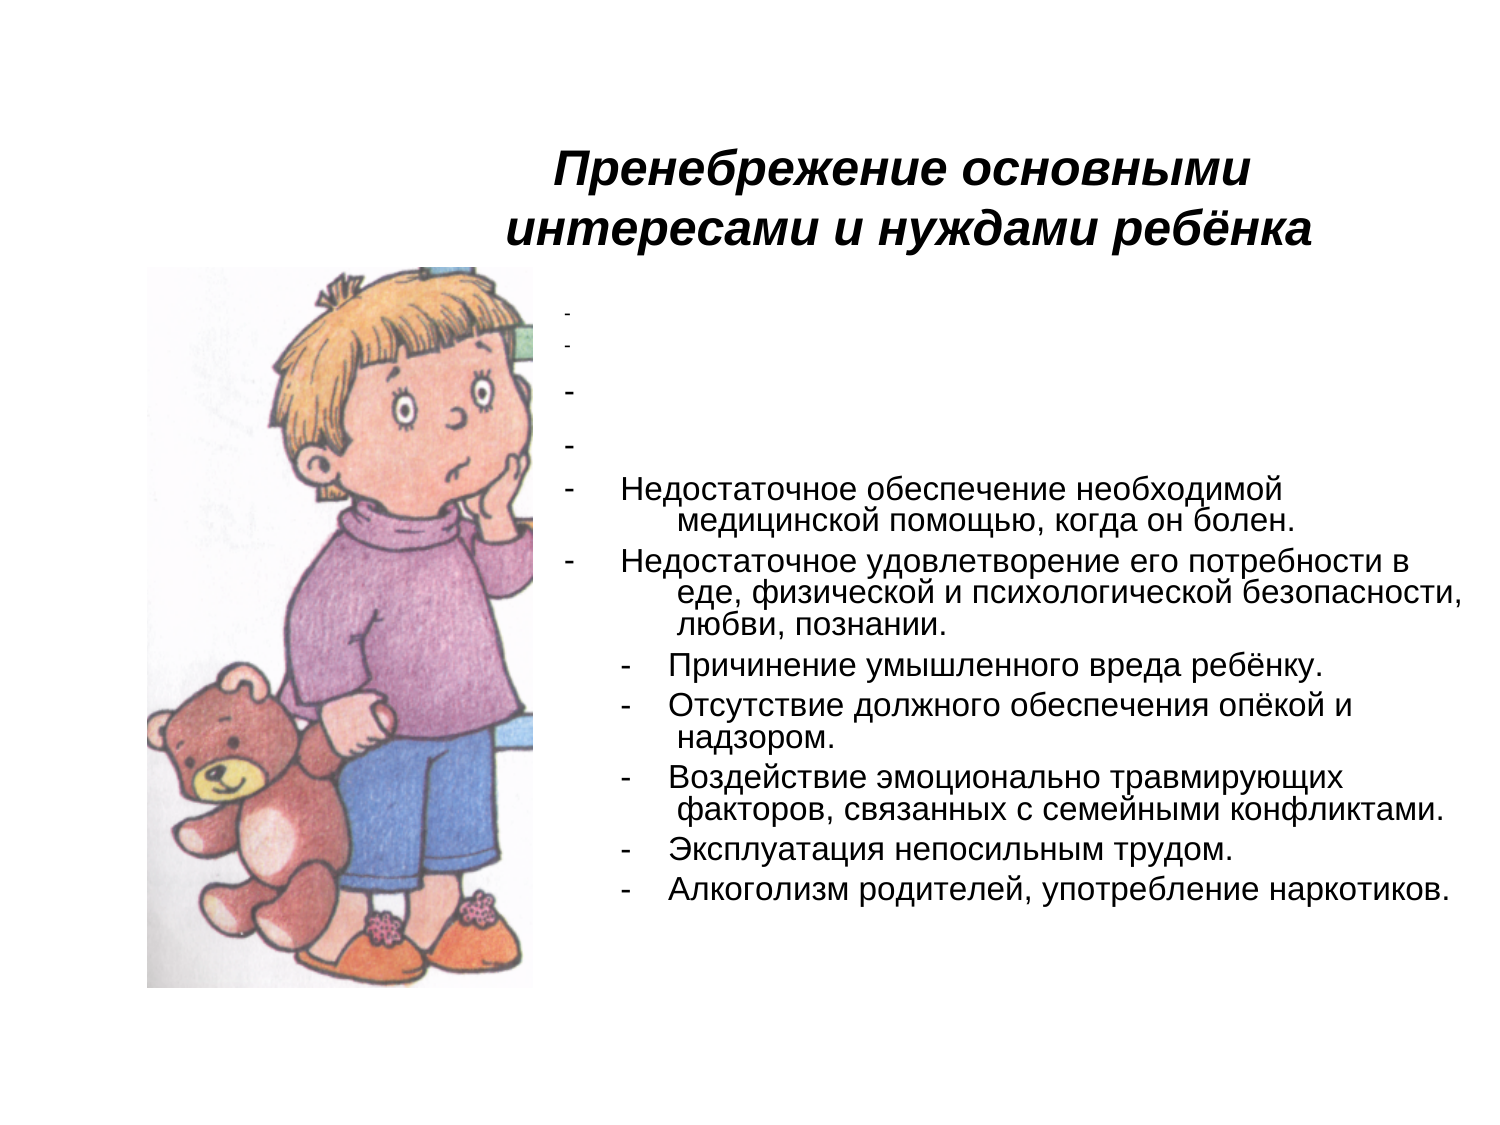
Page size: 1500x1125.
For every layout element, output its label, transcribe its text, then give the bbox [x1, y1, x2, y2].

list Недостаточное обеспечение необходимой медицинской помощью, когда он болен. Недостаточное удовлетворение его потребности в еде, физической и психологической безопасности, любви, познании. - Причинение умышленного вреда ребёнку. - Отсутствие должного обеспечения опёкой и надзором. - Воздействие эмоционально травмирующих факторов, связанных с семейными конфликтами. - Эксплуатация непосильным трудом. - Алкоголизм родителей, употребление наркотиков. [549, 290, 1483, 917]
title Пренебрежение основными интересами и нуждами ребёнка [360, 101, 1459, 290]
picture [147, 267, 533, 988]
